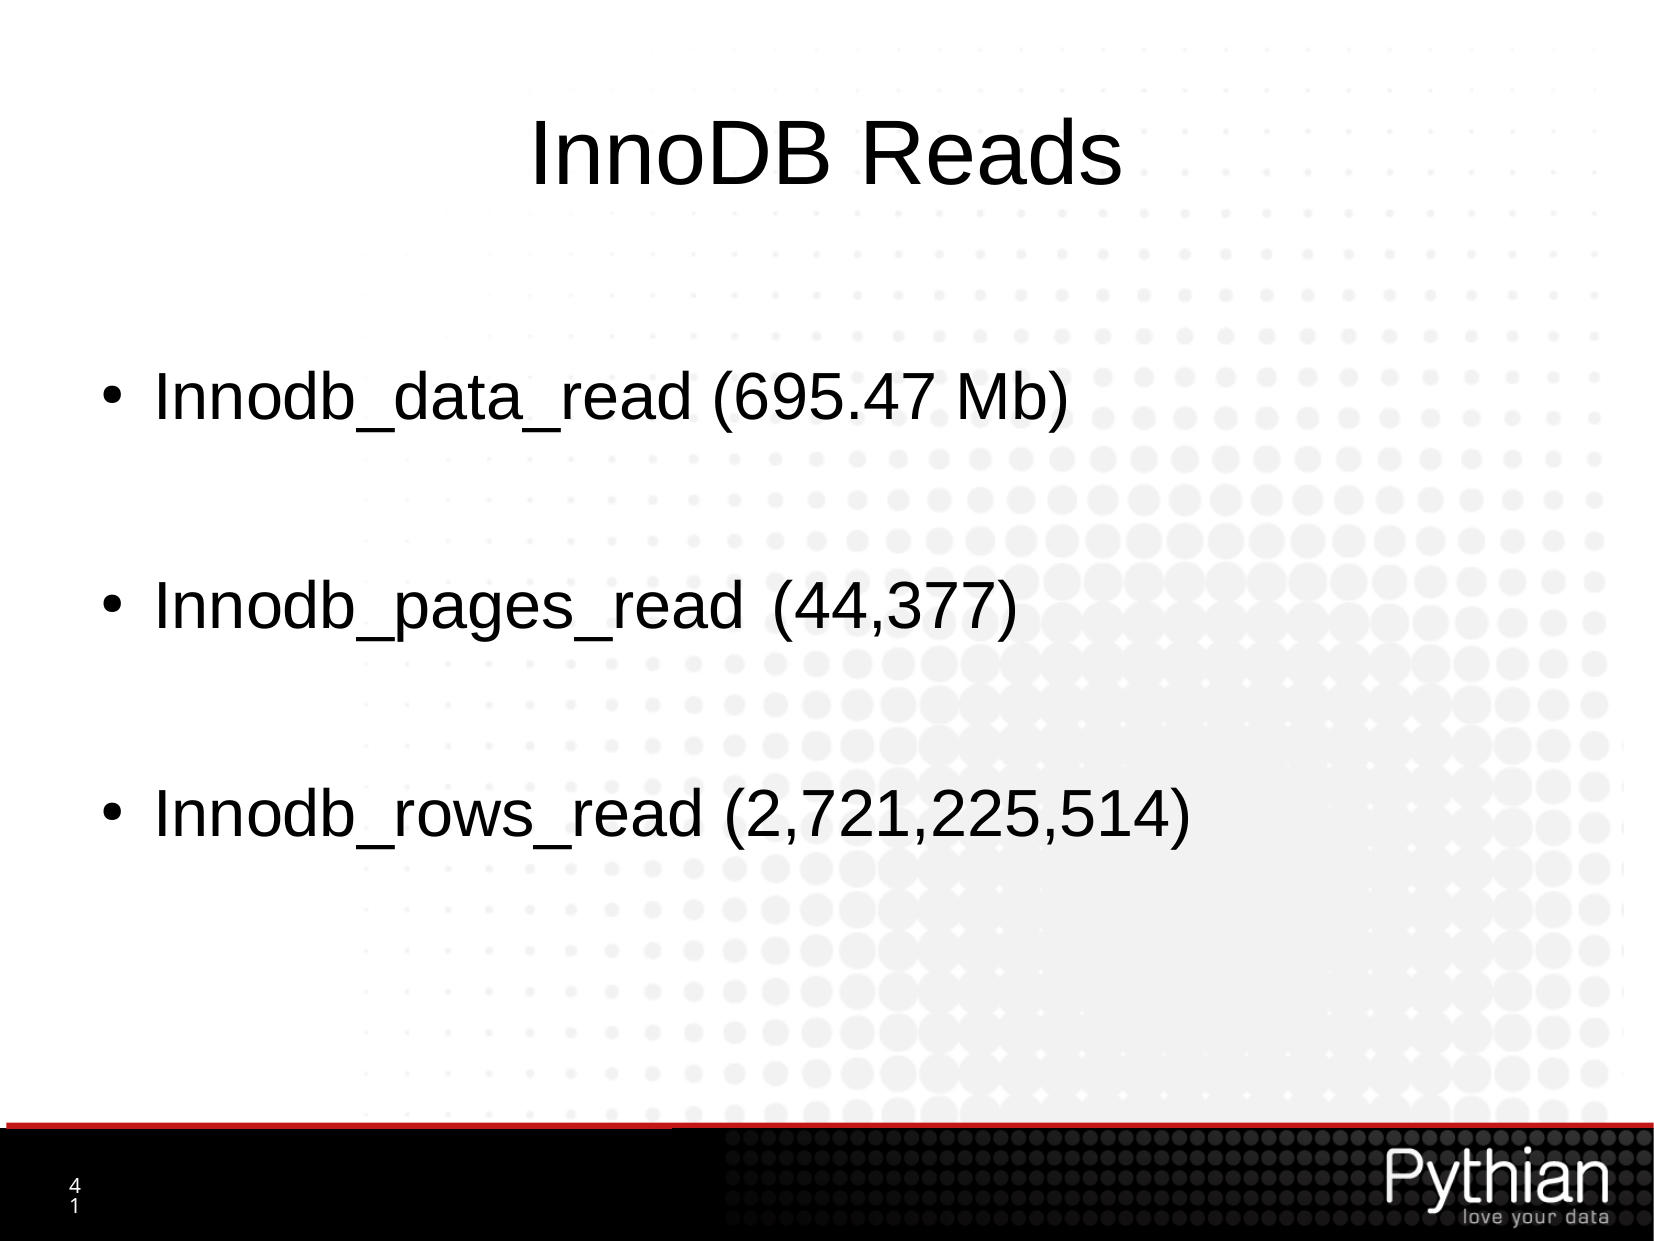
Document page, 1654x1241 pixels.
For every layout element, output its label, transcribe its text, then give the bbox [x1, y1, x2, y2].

list Innodb_data_read (695.47 Mb) Innodb_pages_read (44,377) Innodb_rows_read (2,721,225,514) [82, 254, 1571, 1074]
picture [672, 1128, 1654, 1241]
picture [355, 46, 1624, 1122]
title InnoDB Reads [82, 49, 1571, 254]
